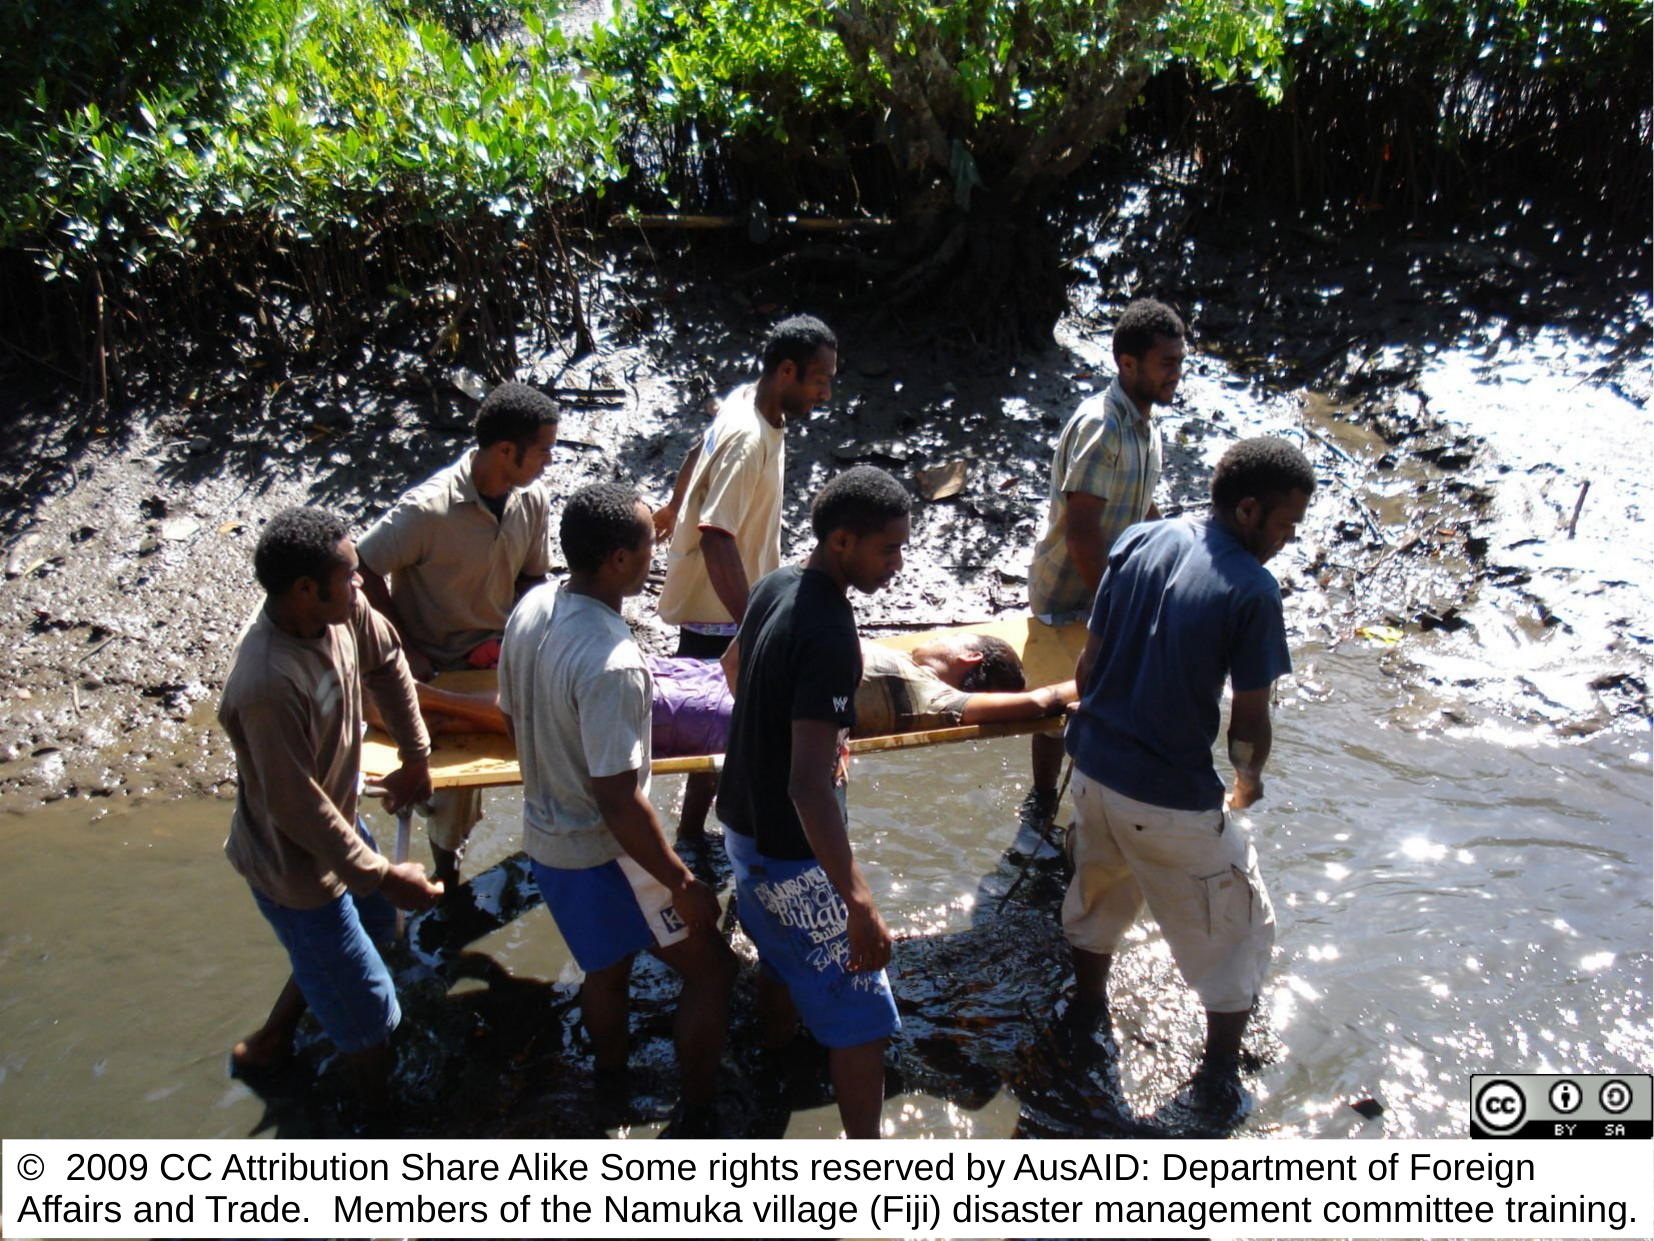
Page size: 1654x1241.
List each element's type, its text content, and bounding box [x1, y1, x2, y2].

picture [0, 0, 1654, 1241]
text_box © 2009 CC Attribution Share Alike Some rights reserved by AusAID: Department of Foreign Affairs and Trade. Members of the Namuka village (Fiji) disaster management committee training. [2, 1139, 1654, 1239]
